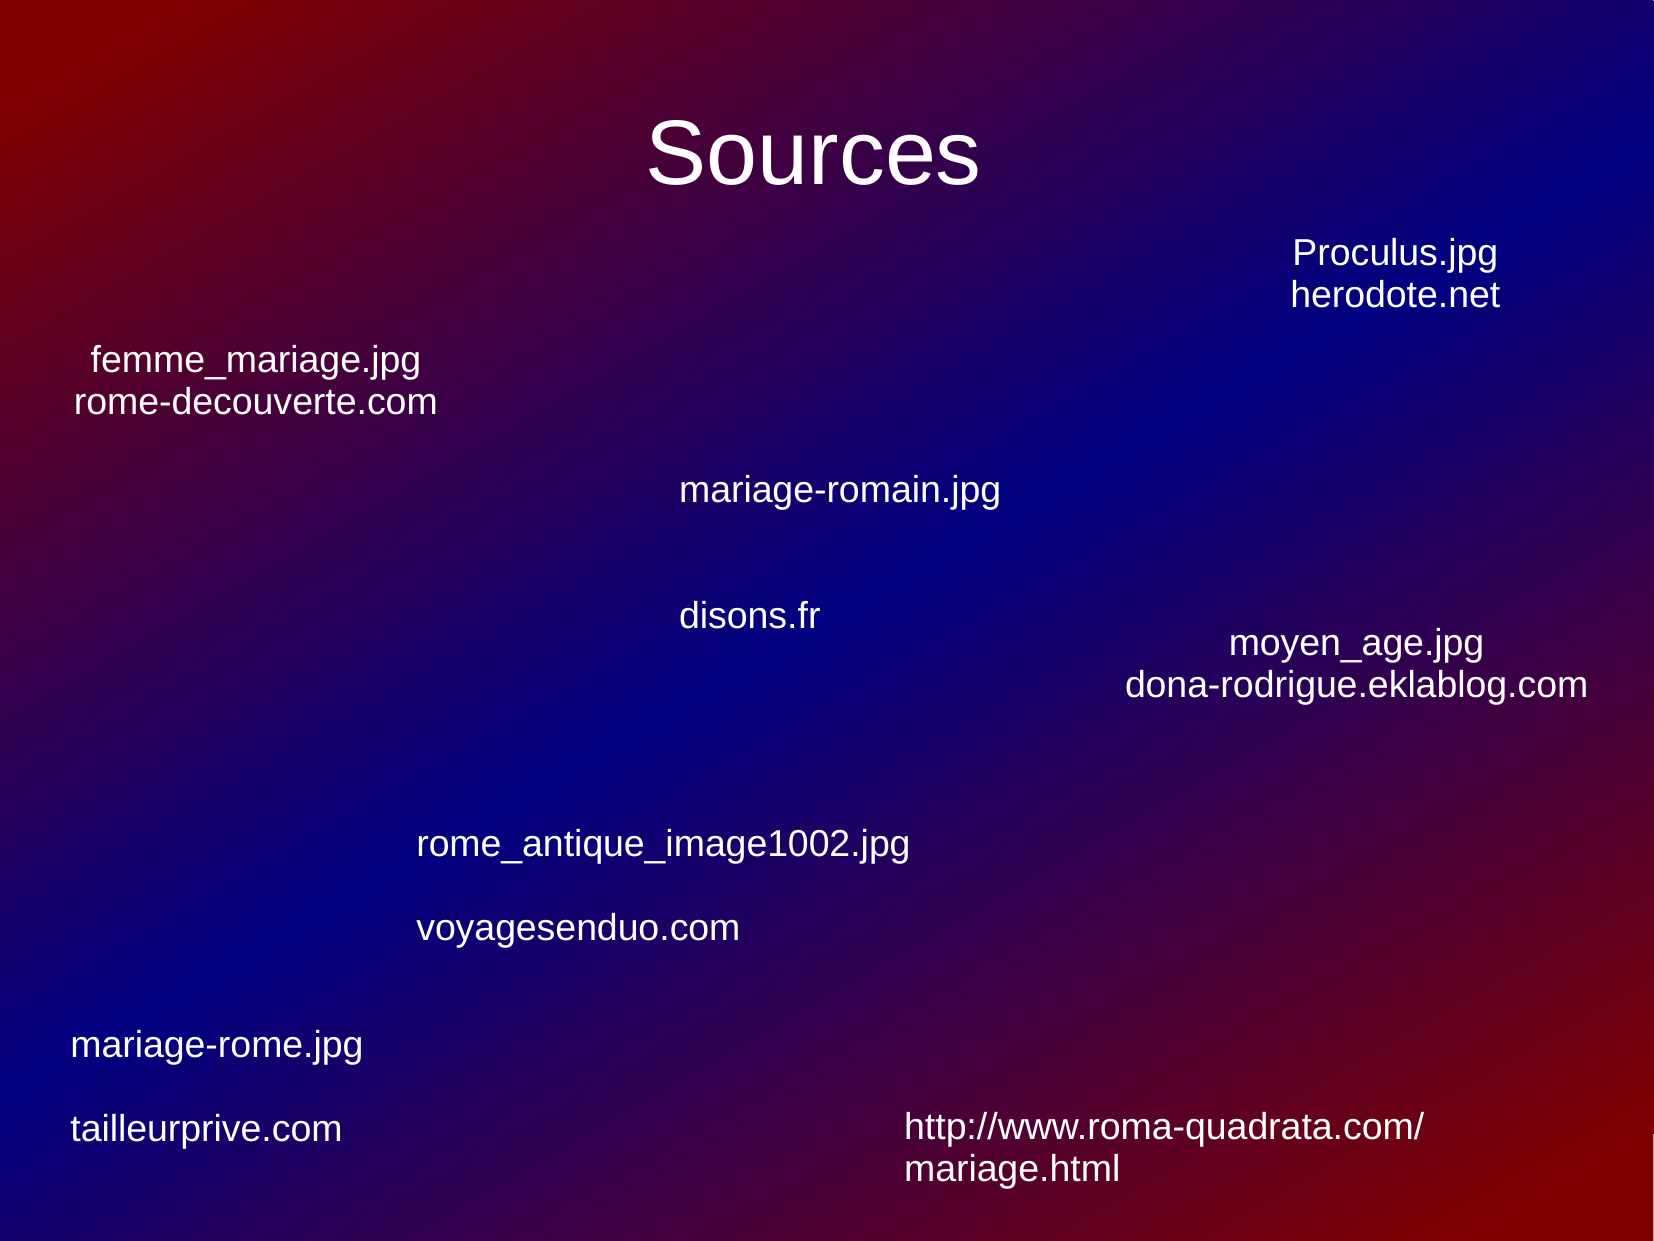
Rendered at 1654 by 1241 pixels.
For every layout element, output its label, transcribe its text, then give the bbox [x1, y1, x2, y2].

text_box femme_mariage.jpg rome-decouverte.com [59, 330, 453, 473]
title Sources [82, 49, 1571, 257]
text_box Proculus.jpg herodote.net [1275, 224, 1516, 324]
text_box http://www.roma-quadrata.com/mariage.html [889, 1098, 1654, 1156]
text_box mariage‑romain.jpg disons.fr [664, 461, 1052, 645]
text_box mariage‑rome.jpg tailleurprive.com [55, 1015, 402, 1205]
text_box moyen_age.jpg dona-rodrigue.eklablog.com [1110, 614, 1603, 836]
text_box rome_antique_image1002.jpg voyagesenduo.com [401, 814, 926, 956]
